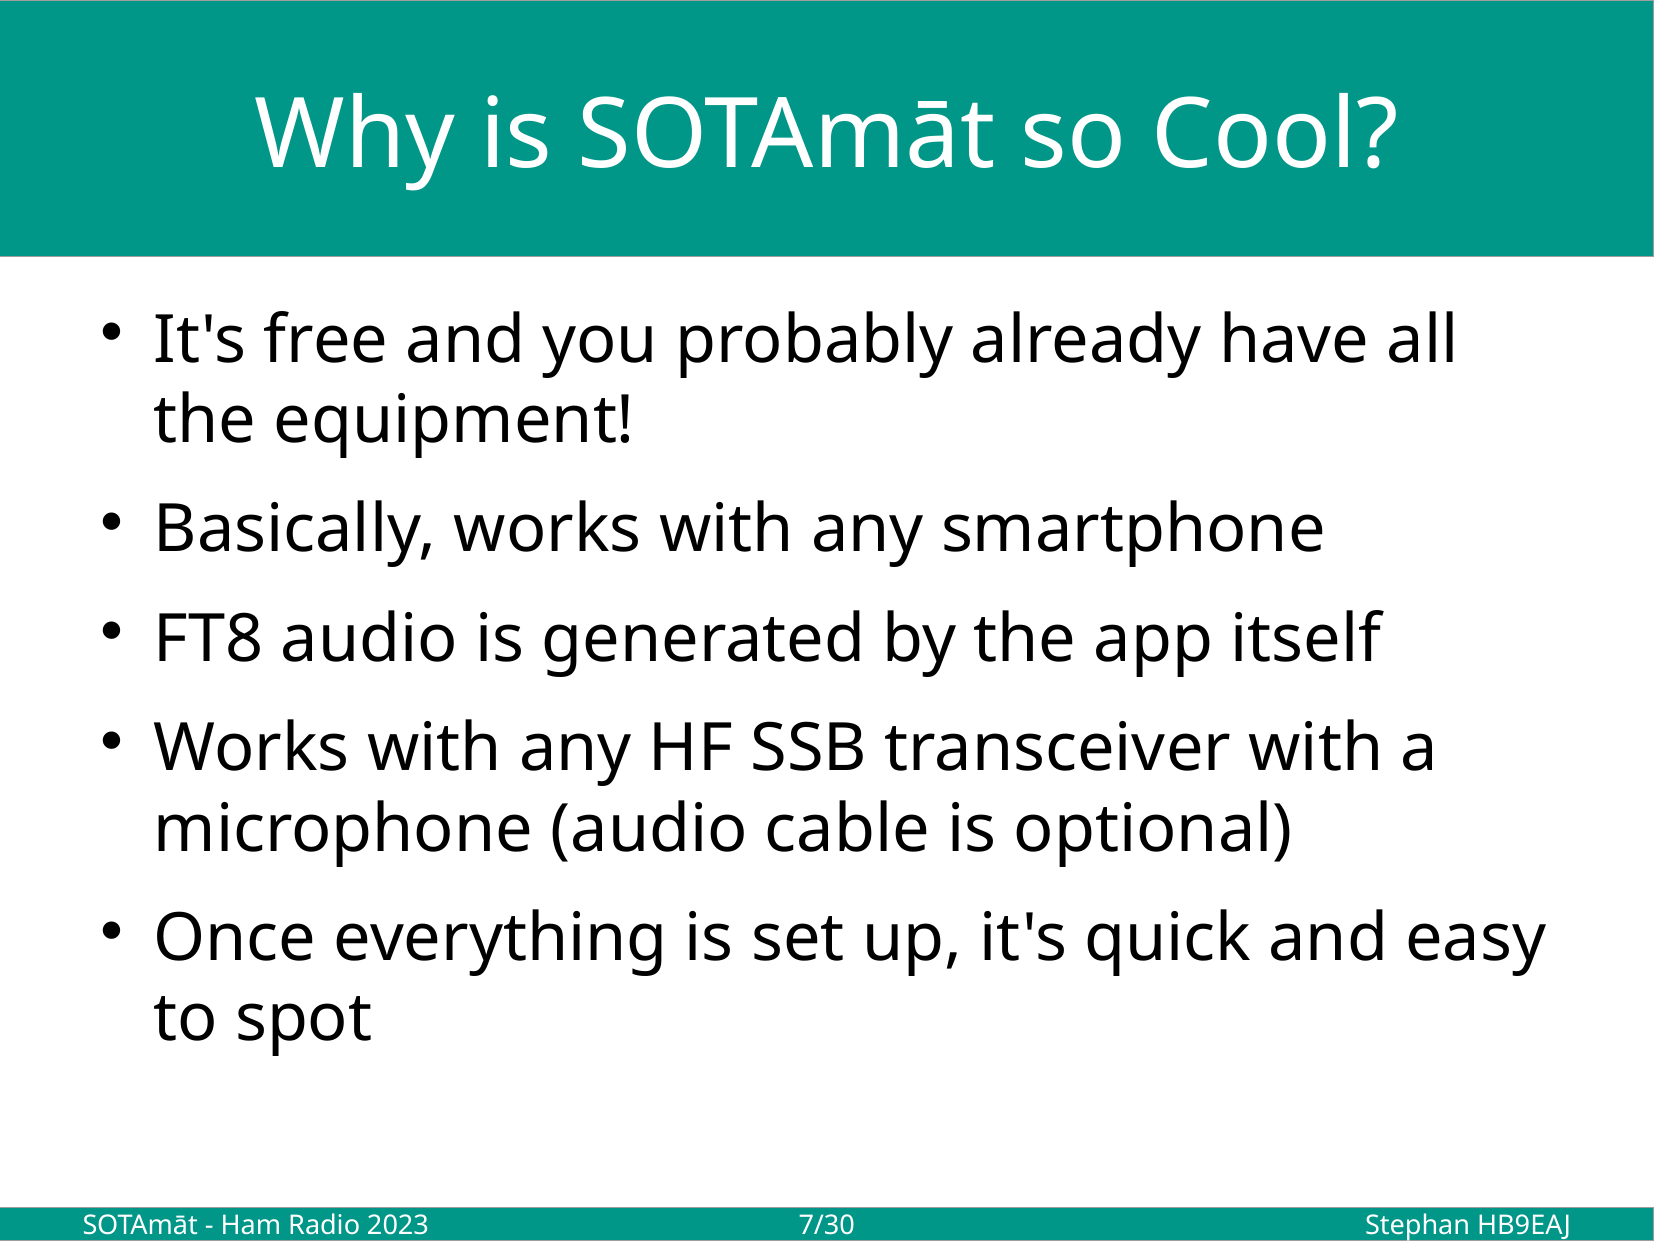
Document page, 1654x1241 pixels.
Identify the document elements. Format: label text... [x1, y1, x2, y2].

list It's free and you probably already have all the equipment! Basically, works with any smartphone FT8 audio is generated by the app itself Works with any HF SSB transceiver with a microphone (audio cable is optional) Once everything is set up, it's quick and easy to spot [82, 295, 1571, 1181]
title Why is SOTAmāt so Cool? [82, 0, 1571, 257]
